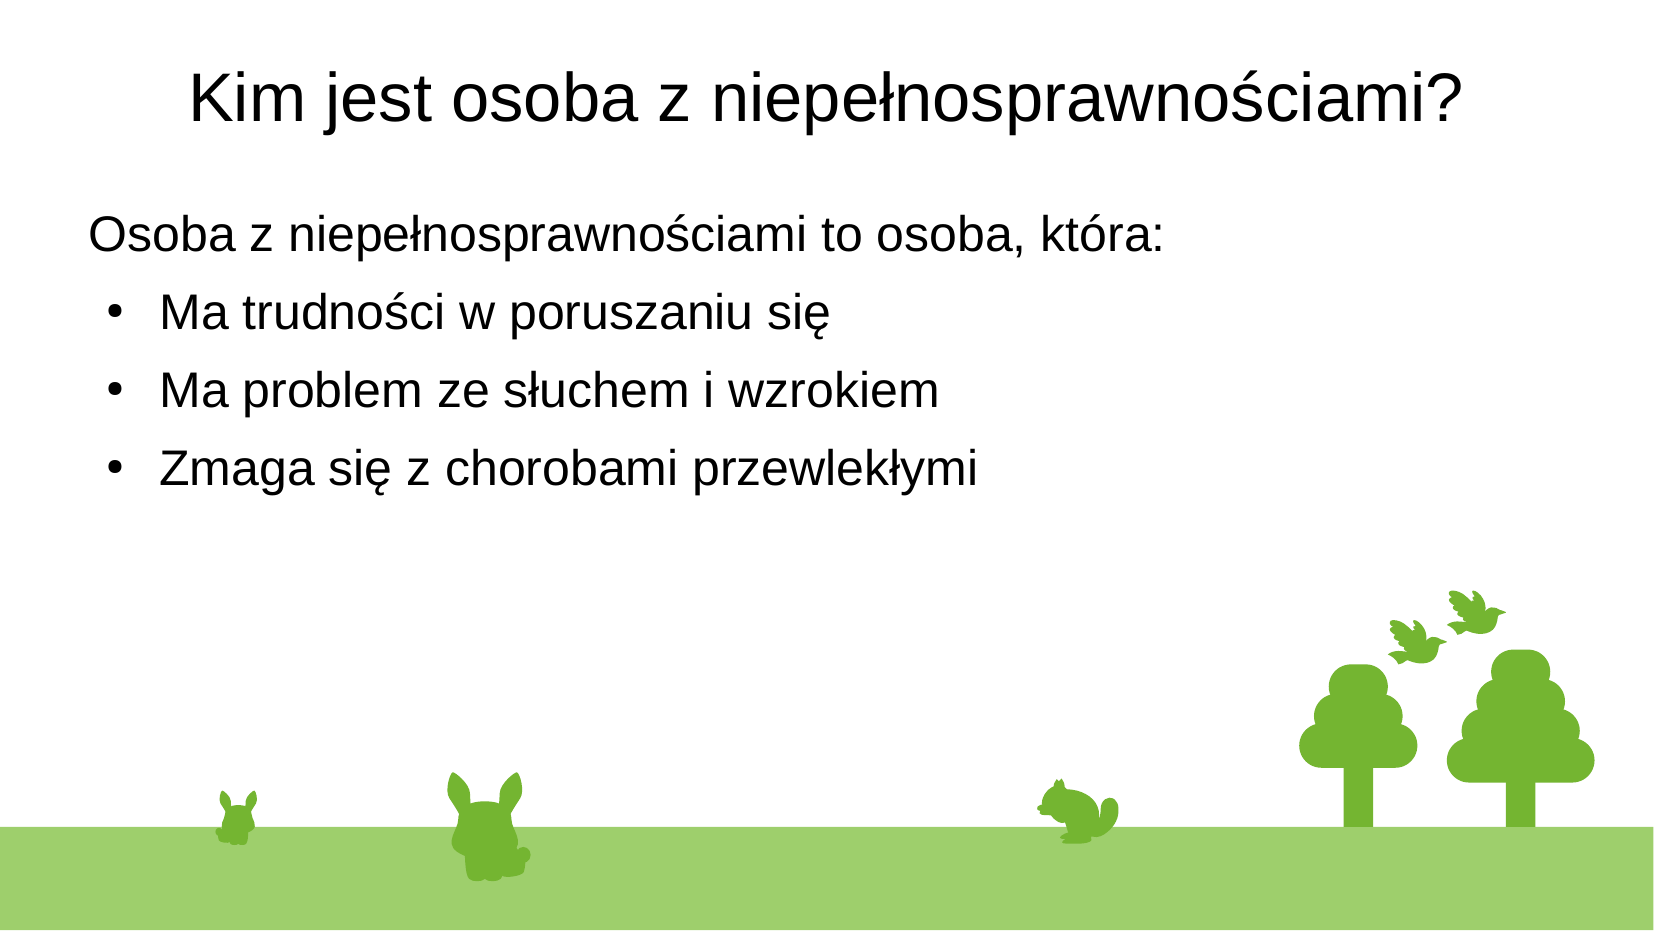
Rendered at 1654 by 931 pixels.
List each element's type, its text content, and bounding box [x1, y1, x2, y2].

title Kim jest osoba z niepełnosprawnościami? [88, 59, 1565, 206]
list Osoba z niepełnosprawnościami to osoba, która: Ma trudności w poruszaniu się Ma problem ze słuchem i wzrokiem Zmaga się z chorobami przewlekłymi [88, 206, 1565, 768]
